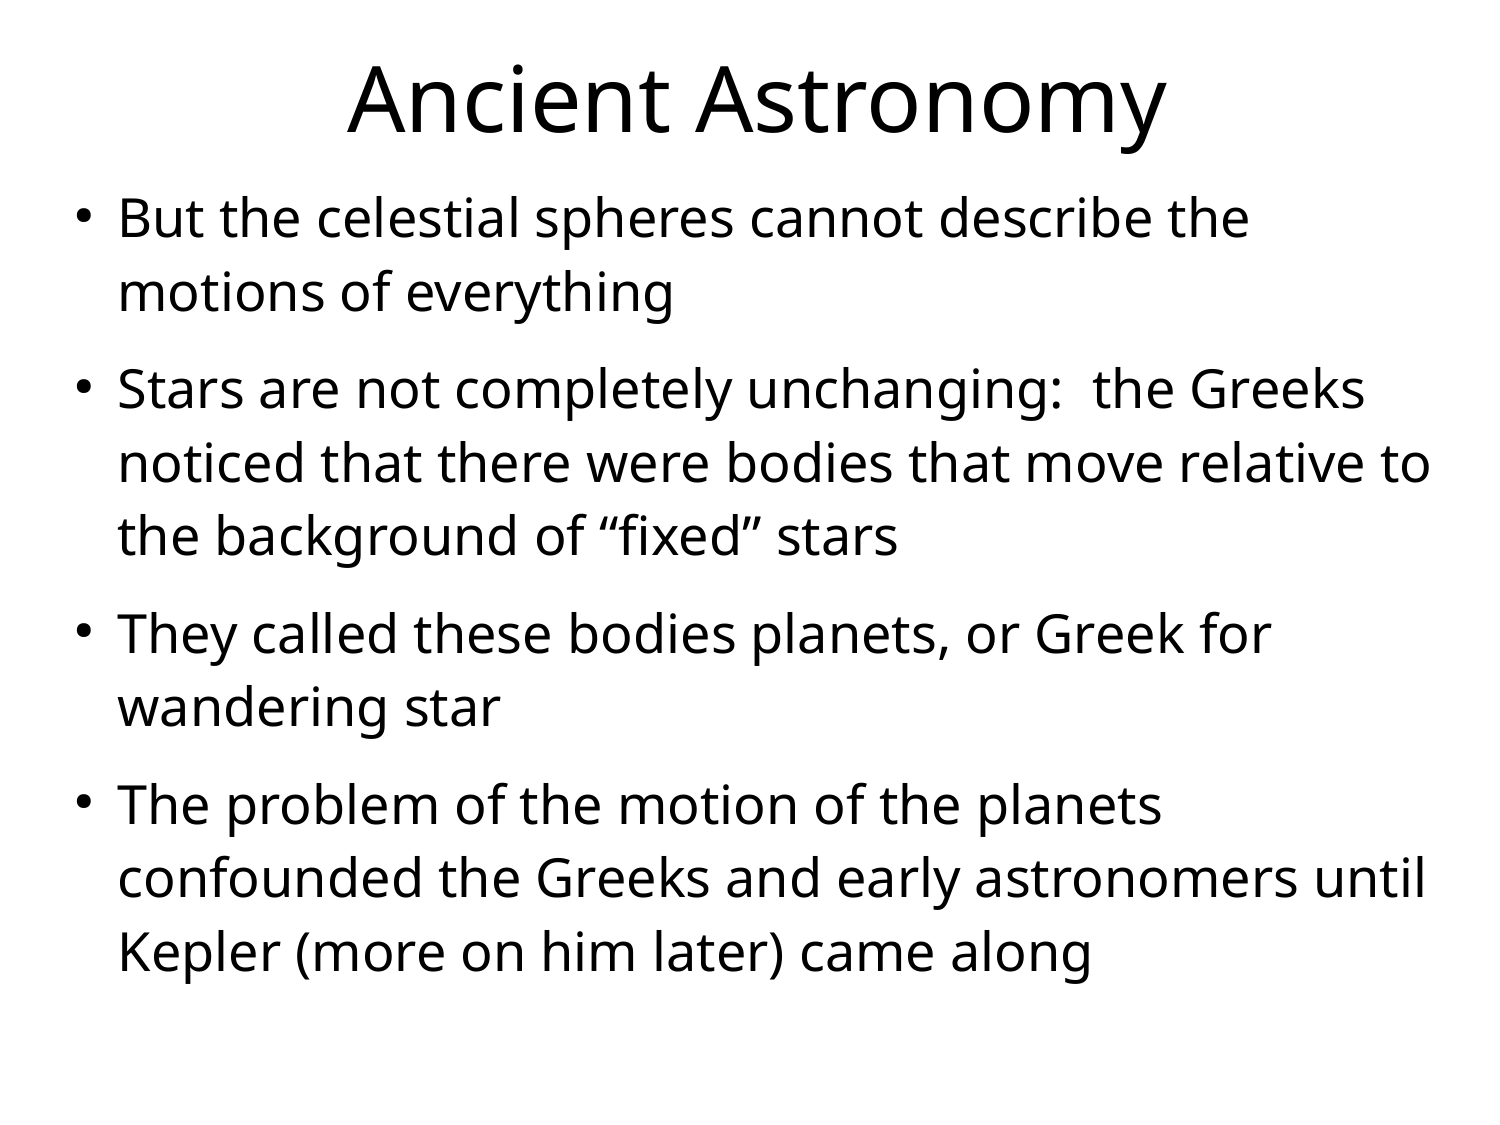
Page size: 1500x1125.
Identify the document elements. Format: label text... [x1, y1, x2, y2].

list But the celestial spheres cannot describe the motions of everything Stars are not completely unchanging: the Greeks noticed that there were bodies that move relative to the background of “fixed” stars They called these bodies planets, or Greek for wandering star The problem of the motion of the planets confounded the Greeks and early astronomers until Kepler (more on him later) came along [60, 179, 1456, 991]
title Ancient Astronomy [60, 43, 1456, 152]
